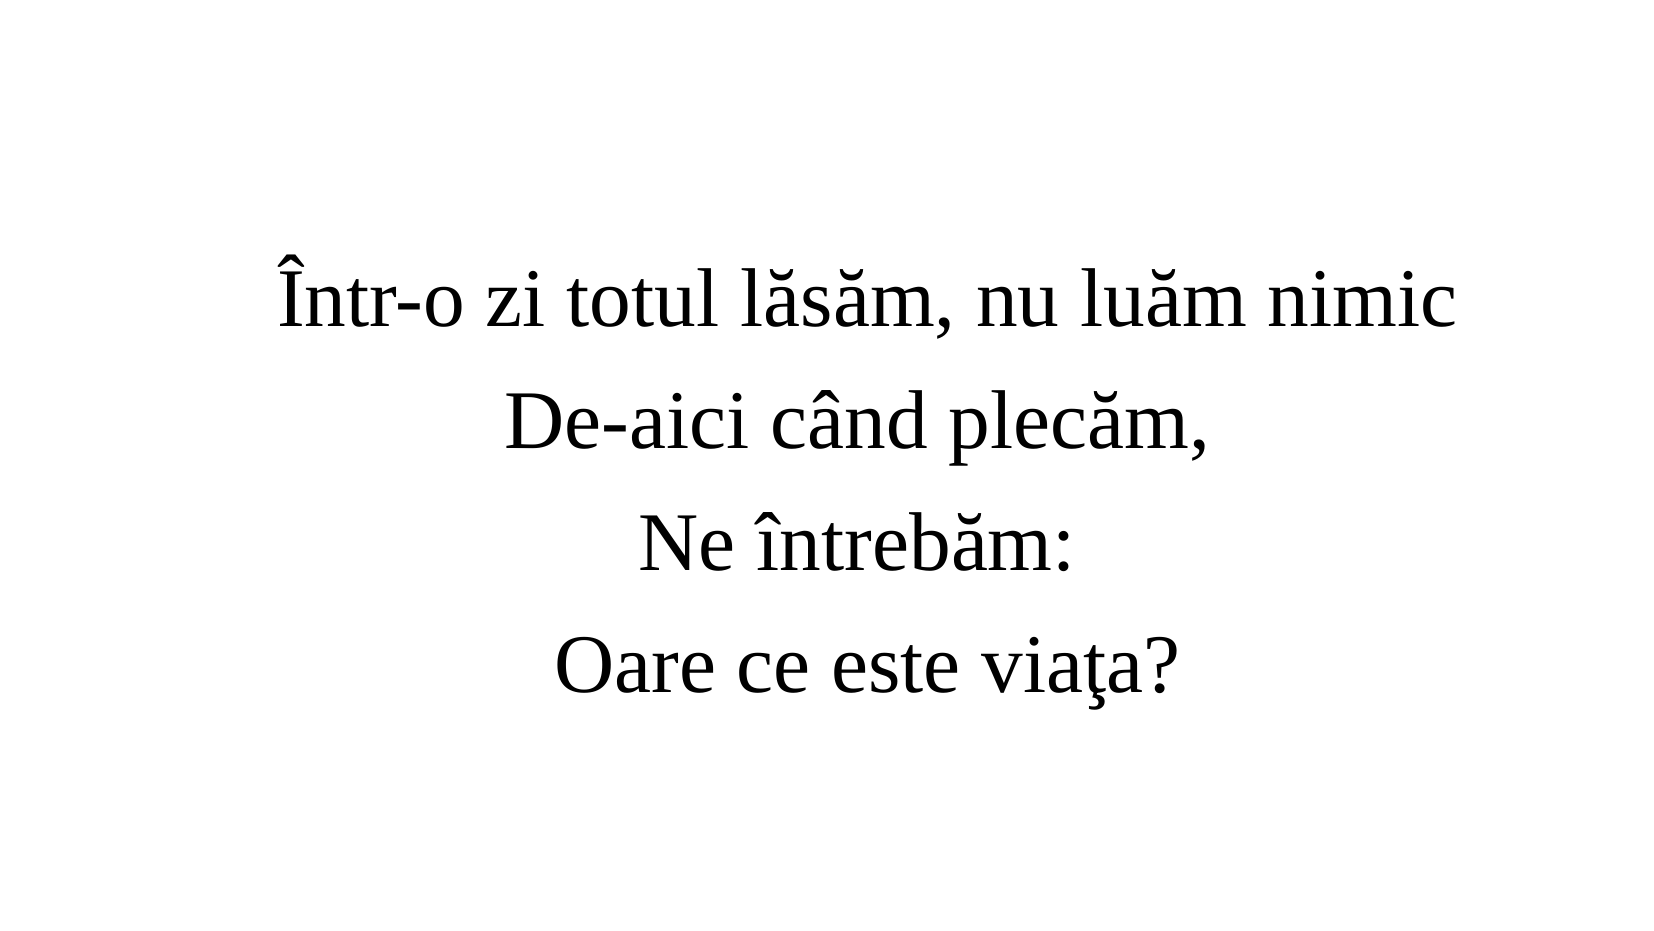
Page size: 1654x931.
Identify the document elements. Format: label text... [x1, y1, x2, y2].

subtitle Într-o zi totul lăsăm, nu luăm nimic De-aici când plecăm, Ne întrebăm: Oare ce este viaţa? [153, 239, 1583, 713]
